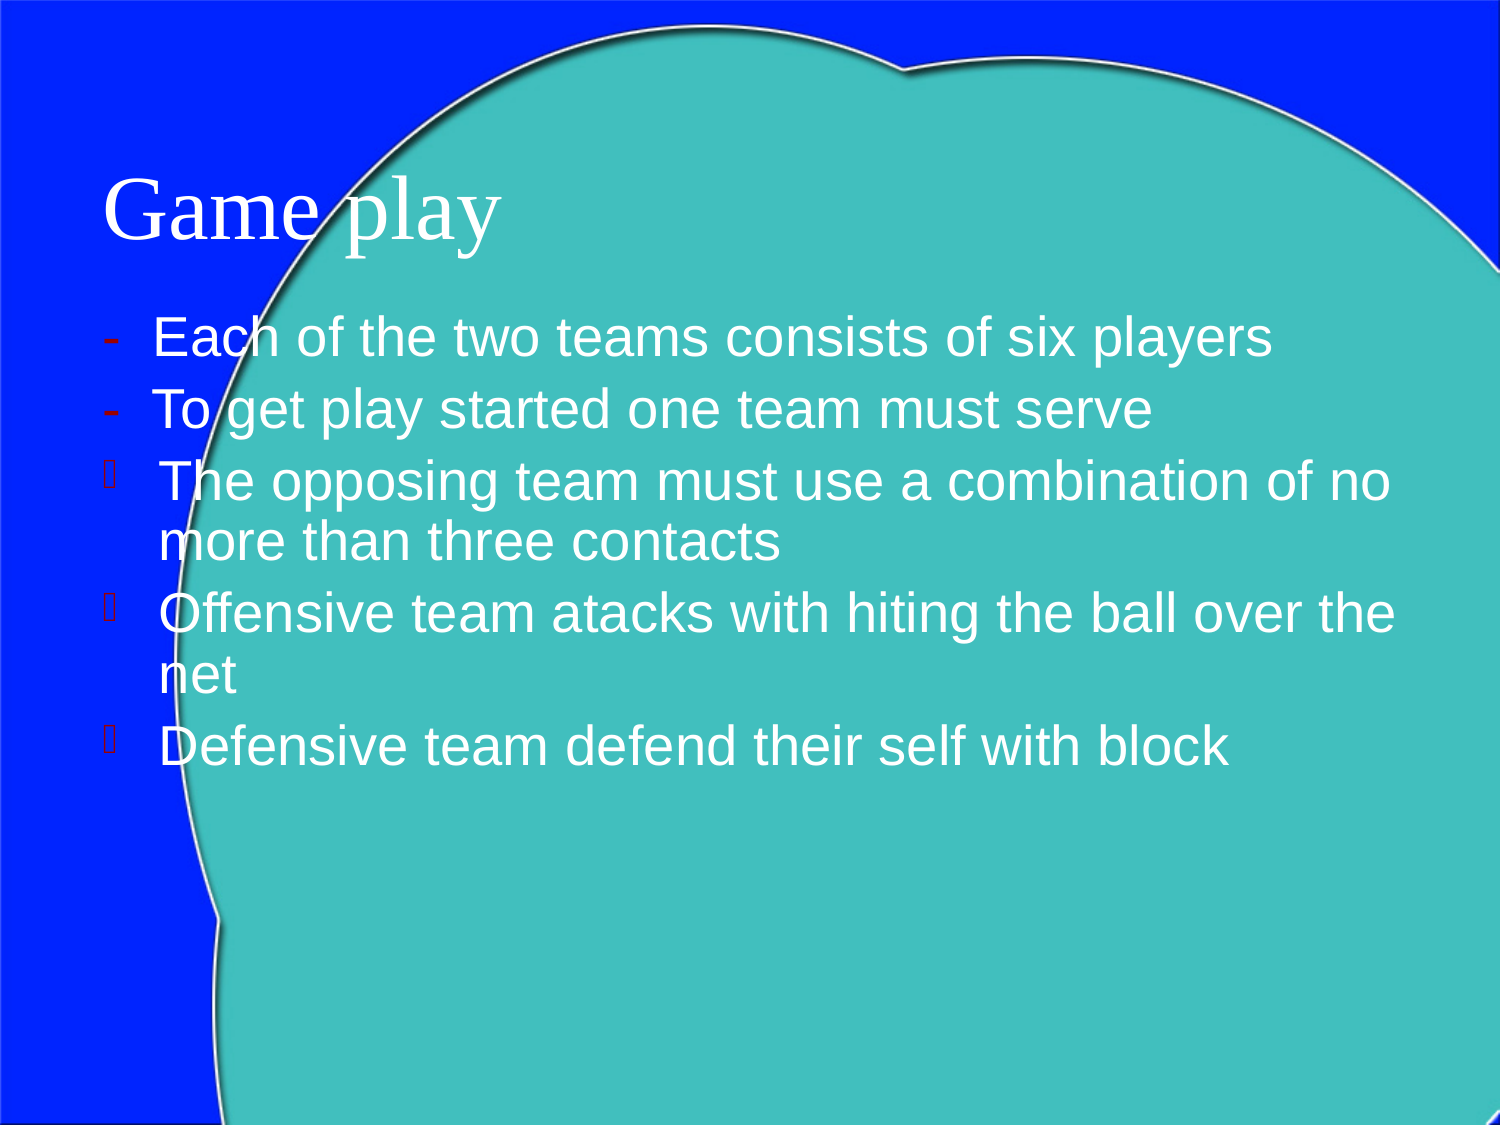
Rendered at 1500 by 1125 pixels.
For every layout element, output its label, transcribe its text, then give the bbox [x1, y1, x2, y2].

list - Each of the two teams consists of six players - To get play started one team must serve The opposing team must use a combination of no more than three contacts Offensive team atacks with hiting the ball over the net Defensive team defend their self with block [87, 299, 1425, 963]
picture [0, 0, 1500, 1125]
title Game play [87, 77, 1425, 266]
